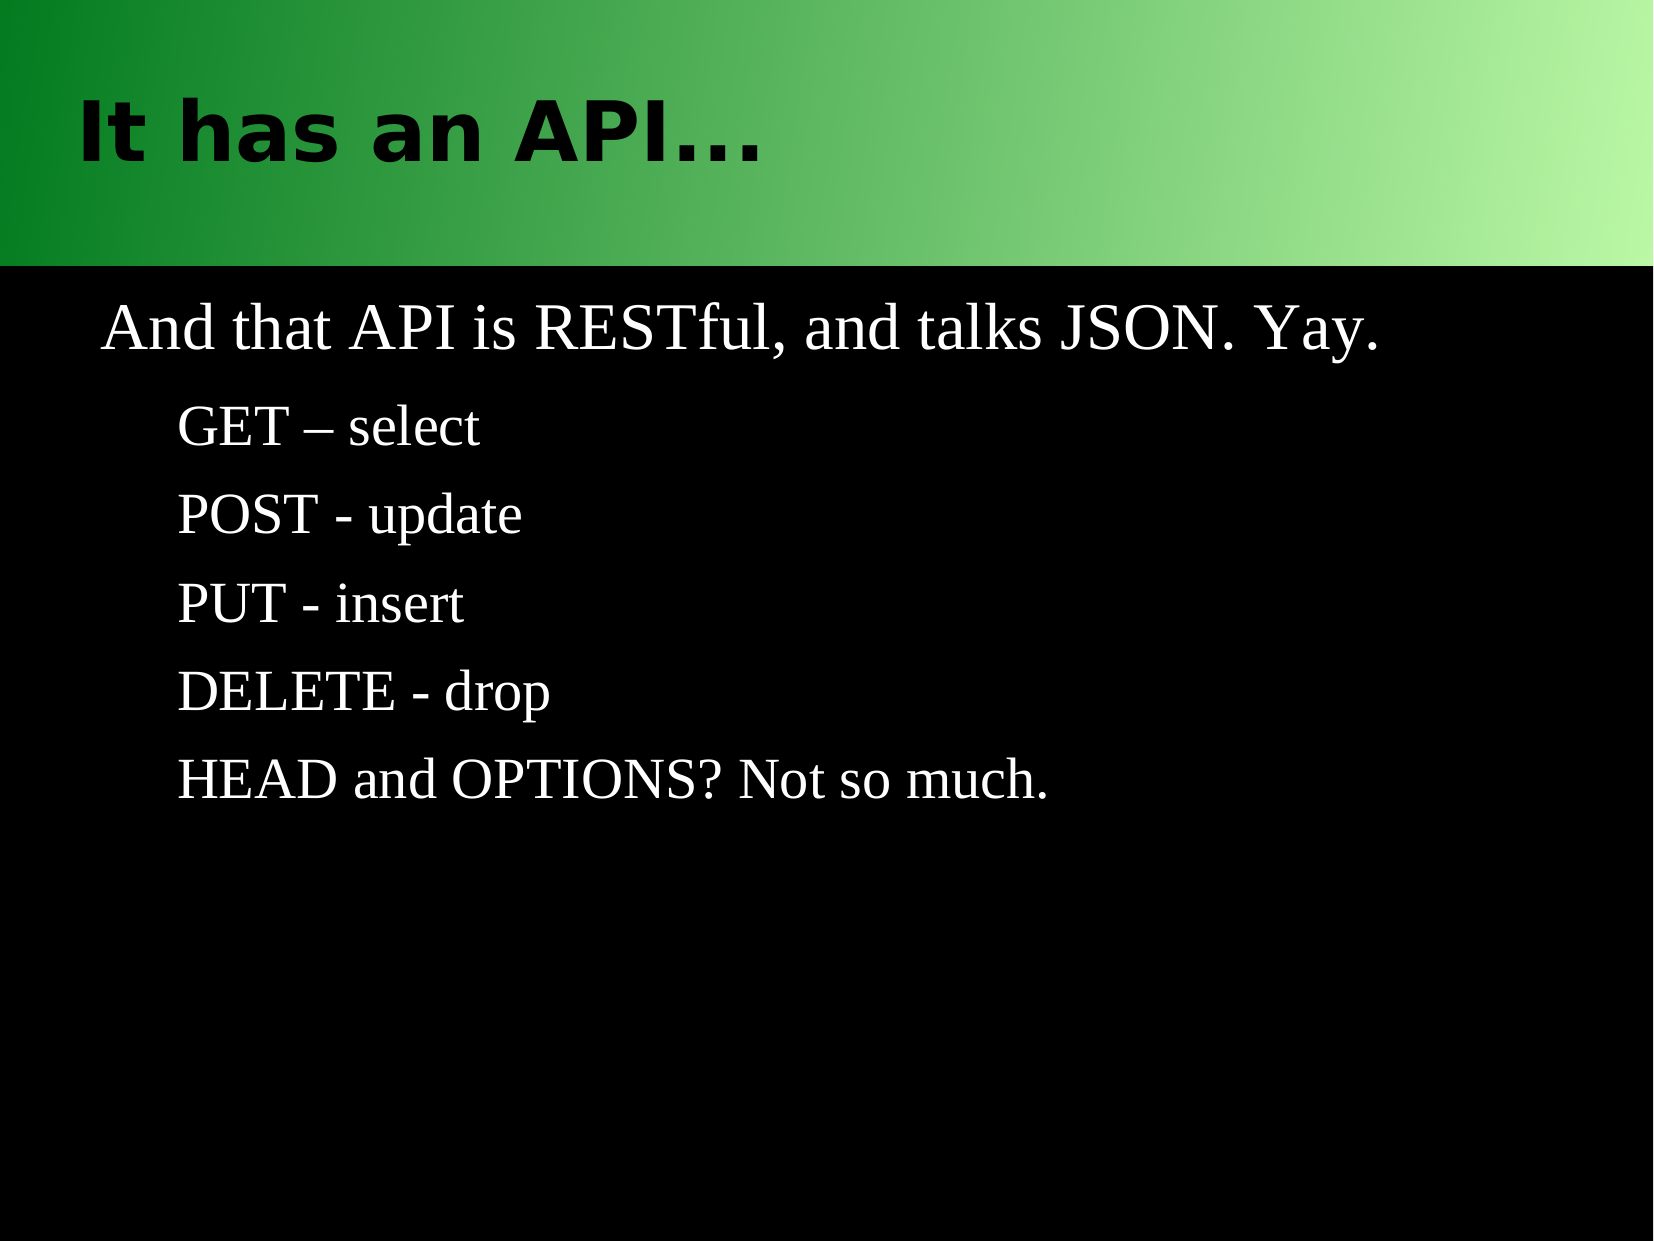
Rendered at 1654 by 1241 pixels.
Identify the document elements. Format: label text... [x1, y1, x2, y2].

title It has an API... [76, 29, 1565, 237]
list And that API is RESTful, and talks JSON. Yay. GET – select POST - update PUT - insert DELETE - drop HEAD and OPTIONS? Not so much. [82, 290, 1571, 1109]
picture [0, 0, 1654, 1241]
